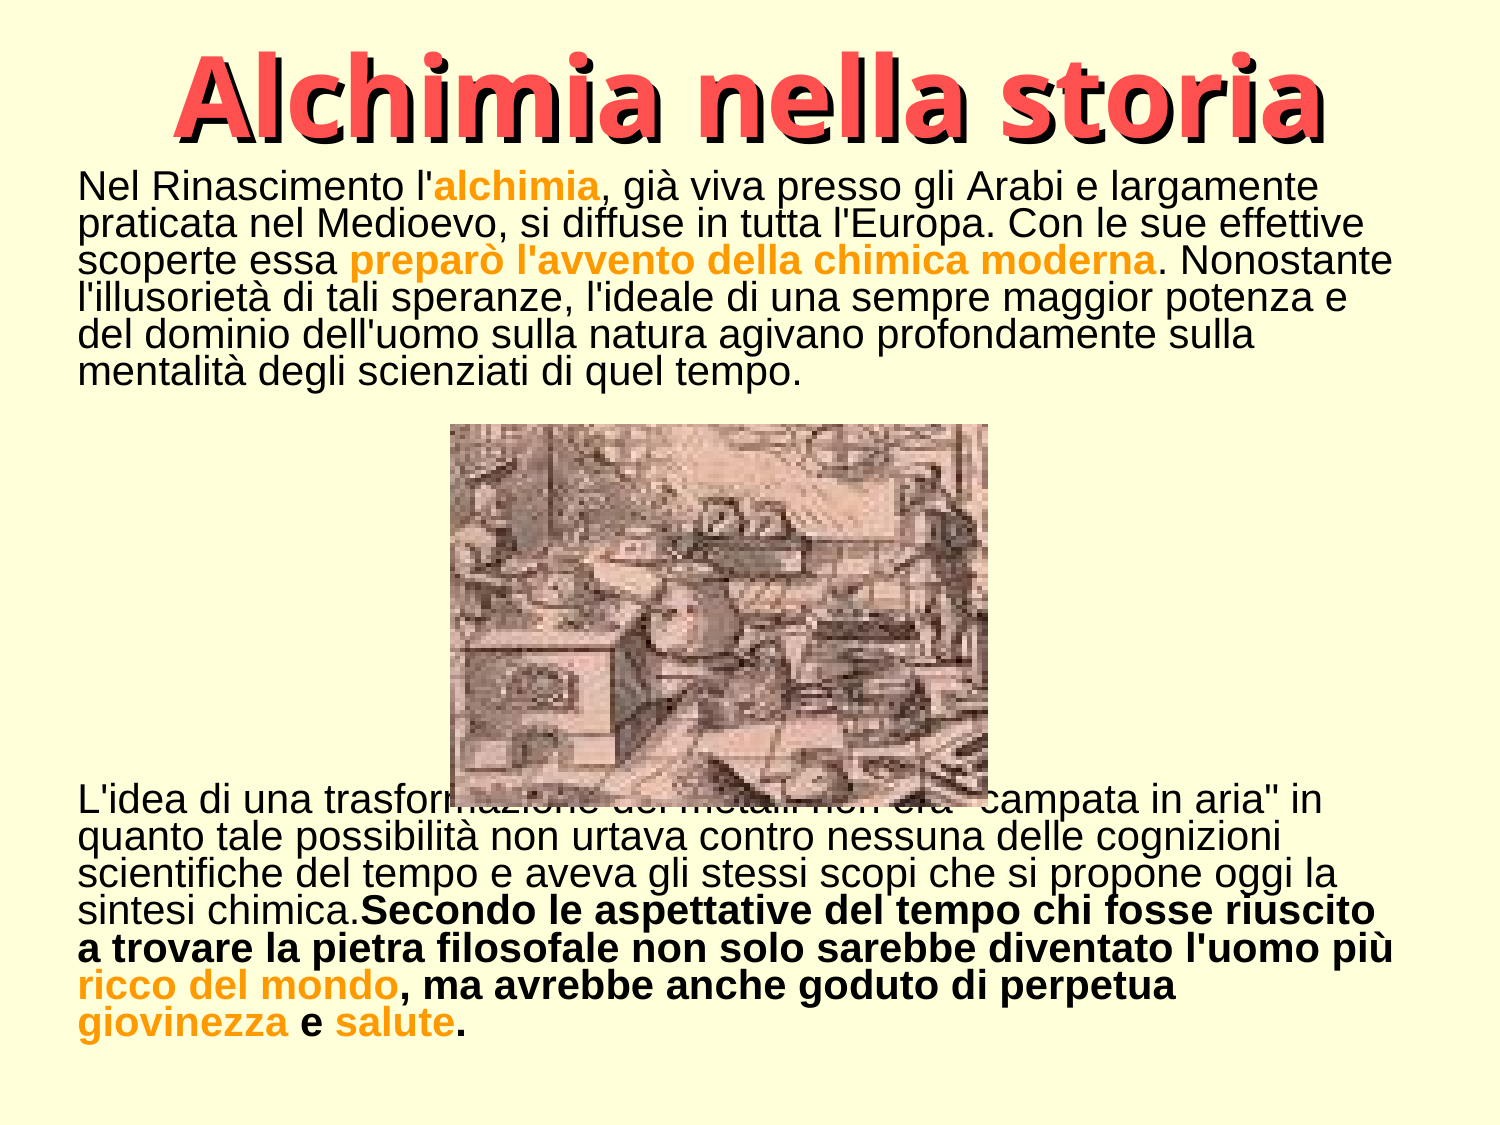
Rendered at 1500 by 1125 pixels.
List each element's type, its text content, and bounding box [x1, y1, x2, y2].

picture [450, 424, 988, 807]
list Nel Rinascimento l'alchimia, già viva presso gli Arabi e largamente praticata nel Medioevo, si diffuse in tutta l'Europa. Con le sue effettive scoperte essa preparò l'avvento della chimica moderna. Nonostante l'illusorietà di tali speranze, l'ideale di una sempre maggior potenza e del dominio dell'uomo sulla natura agivano profondamente sulla mentalità degli scienziati di quel tempo. L'idea di una trasformazione dei metalli non era "campata in aria" in quanto tale possibilità non urtava contro nessuna delle cognizioni scientifiche del tempo e aveva gli stessi scopi che si propone oggi la sintesi chimica.Secondo le aspettative del tempo chi fosse riuscito a trovare la pietra filosofale non solo sarebbe diventato l'uomo più ricco del mondo, ma avrebbe anche goduto di perpetua giovinezza e salute. [62, 162, 1413, 1112]
title Alchimia nella storia [75, 0, 1426, 188]
